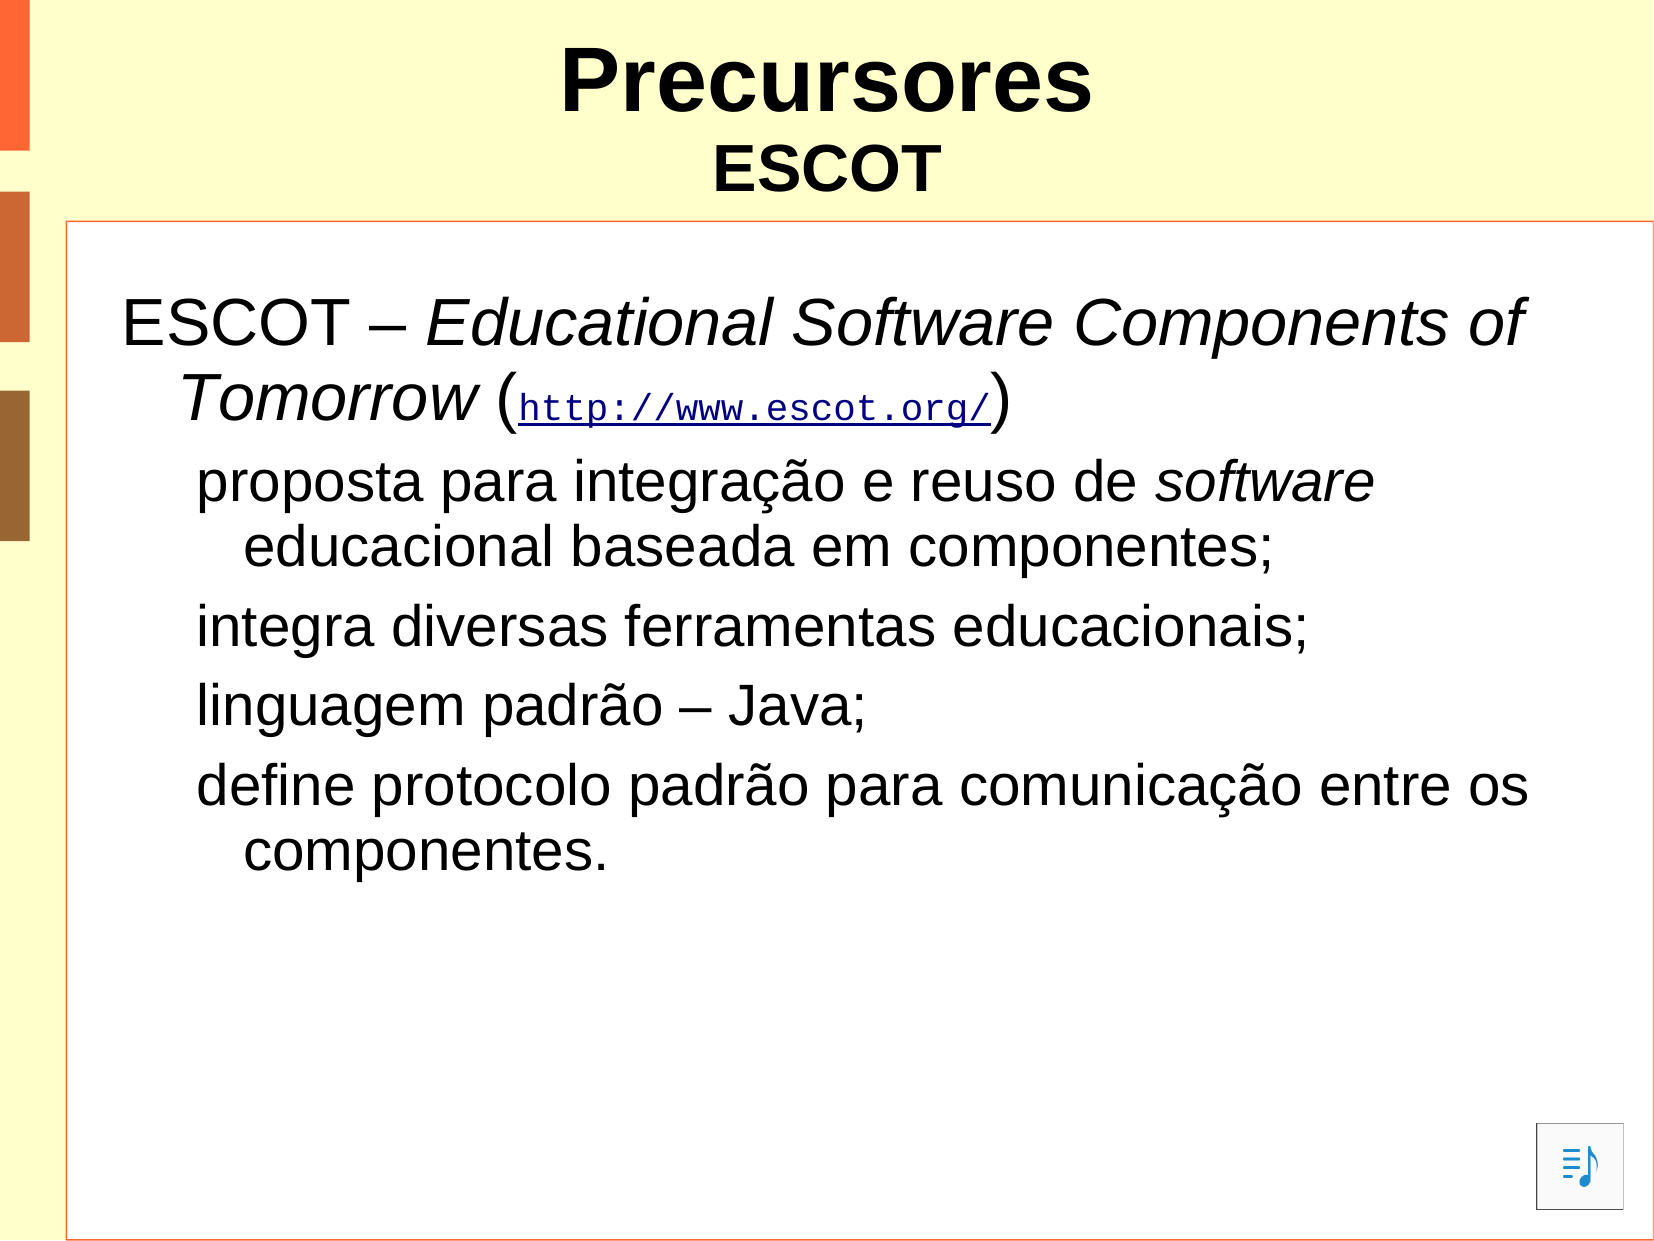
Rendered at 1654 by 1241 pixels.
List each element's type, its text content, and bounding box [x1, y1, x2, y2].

list ESCOT – Educational Software Components of Tomorrow (http://www.escot.org/) proposta para integração e reuso de software educacional baseada em componentes; integra diversas ferramentas educacionais; linguagem padrão – Java; define protocolo padrão para comunicação entre os componentes. [121, 284, 1534, 1166]
text_box [1535, 1122, 1625, 1211]
title Precursores ESCOT [121, 14, 1534, 221]
